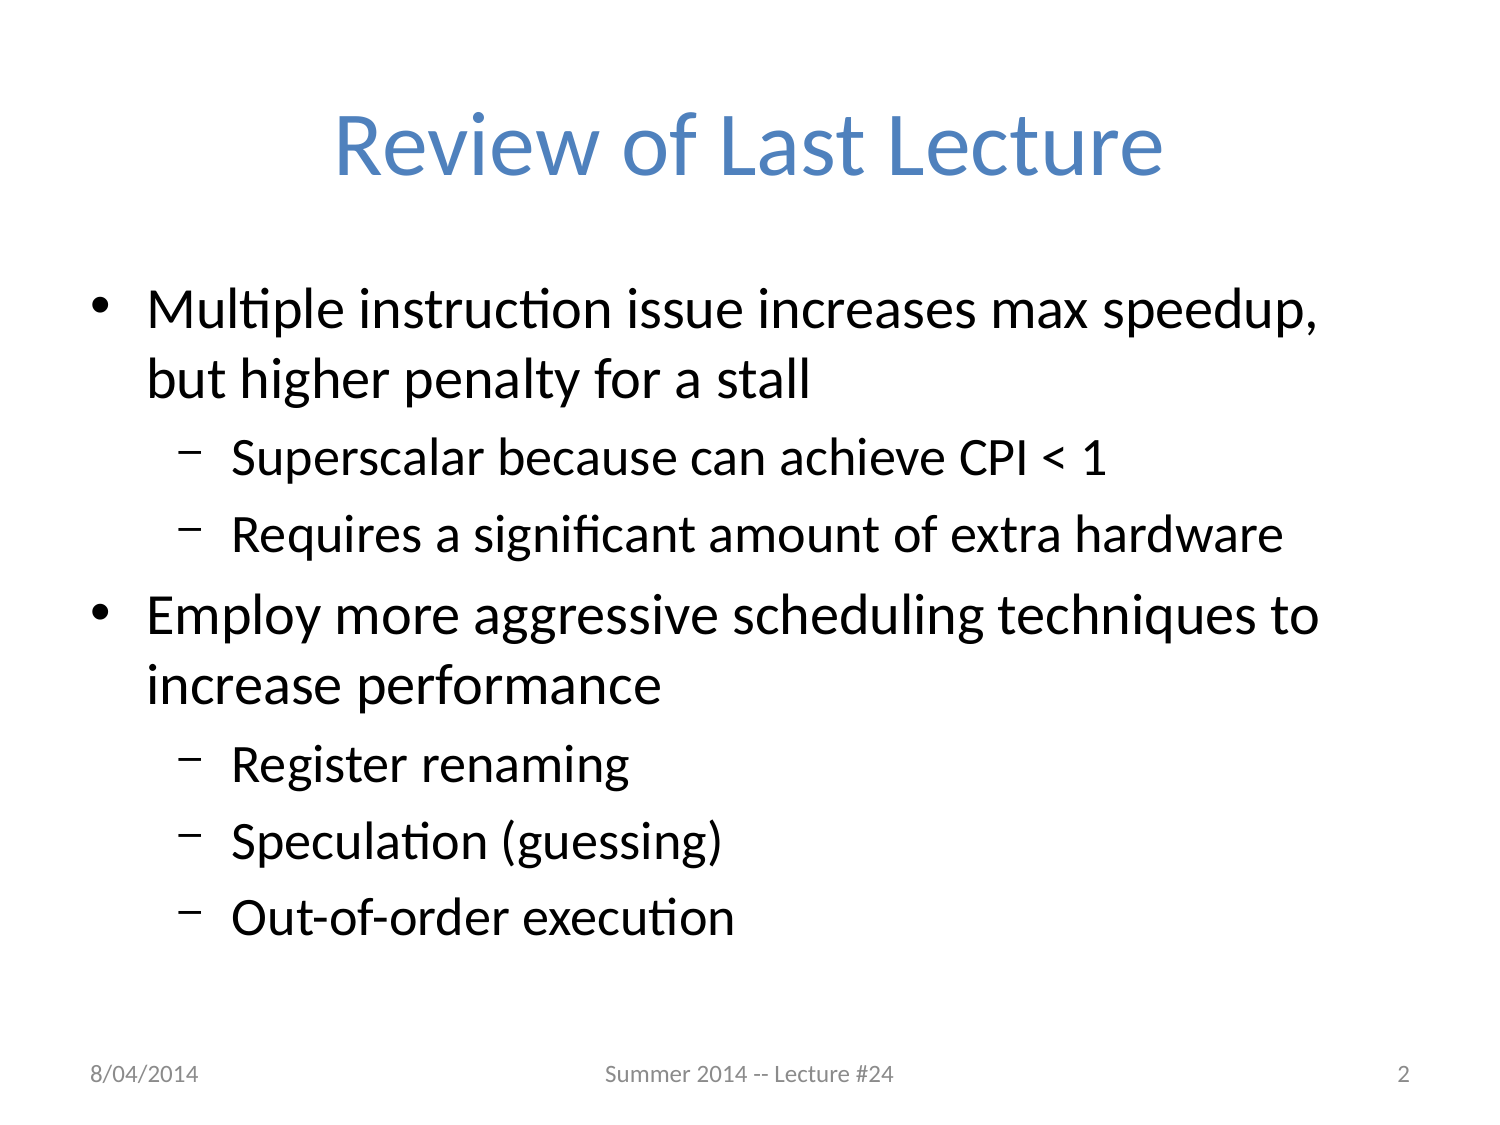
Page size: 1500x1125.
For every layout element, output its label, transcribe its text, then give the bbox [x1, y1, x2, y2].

list Multiple instruction issue increases max speedup, but higher penalty for a stall Superscalar because can achieve CPI < 1 Requires a significant amount of extra hardware Employ more aggressive scheduling techniques to increase performance Register renaming Speculation (guessing) Out-of-order execution [75, 262, 1425, 1073]
footer Summer 2014 -- Lecture #24 [512, 1042, 988, 1103]
slide_number 8/04/2014 [75, 1042, 425, 1103]
slide_number <number> [1074, 1042, 1425, 1103]
title Review of Last Lecture [75, 45, 1425, 233]
